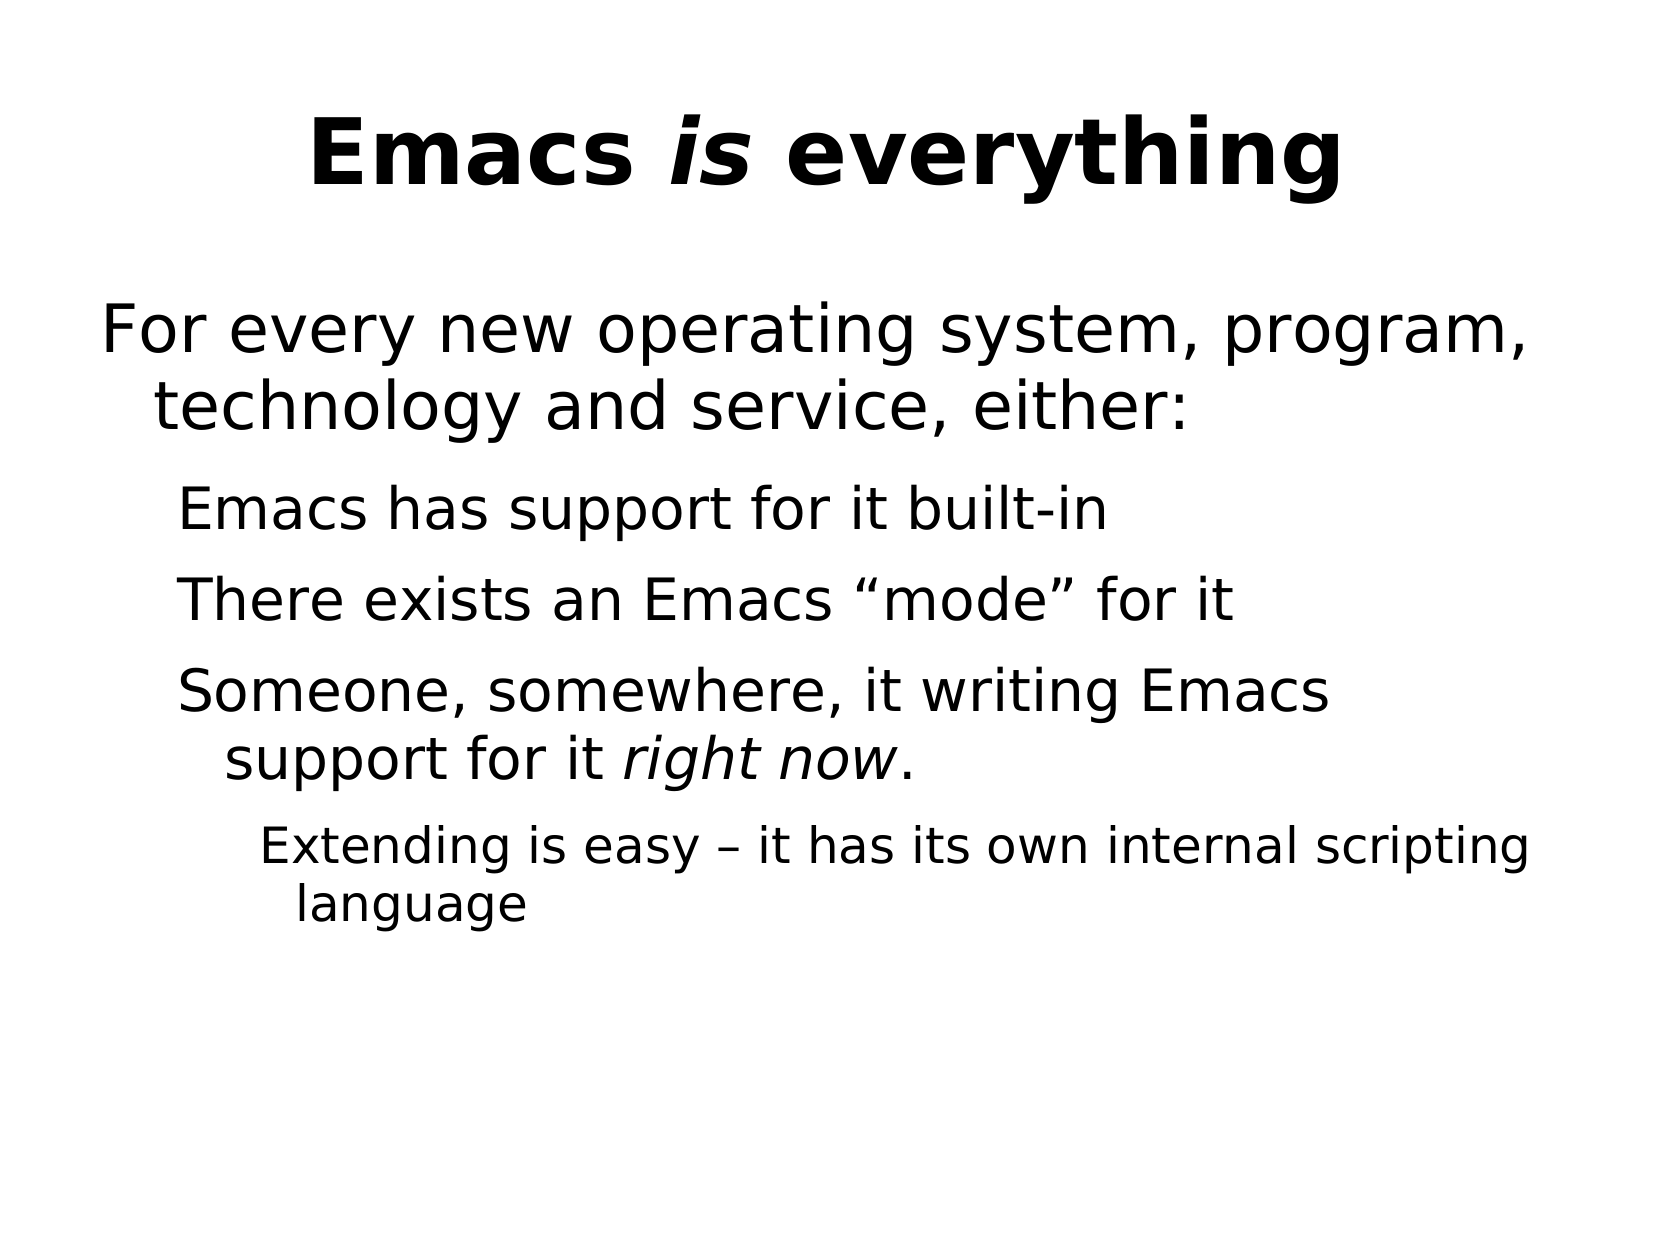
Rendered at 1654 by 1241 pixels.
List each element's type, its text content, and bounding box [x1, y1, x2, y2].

list For every new operating system, program, technology and service, either: Emacs has support for it built-in There exists an Emacs “mode” for it Someone, somewhere, it writing Emacs support for it right now. Extending is easy – it has its own internal scripting language [82, 290, 1571, 1109]
title Emacs is everything [82, 49, 1571, 257]
